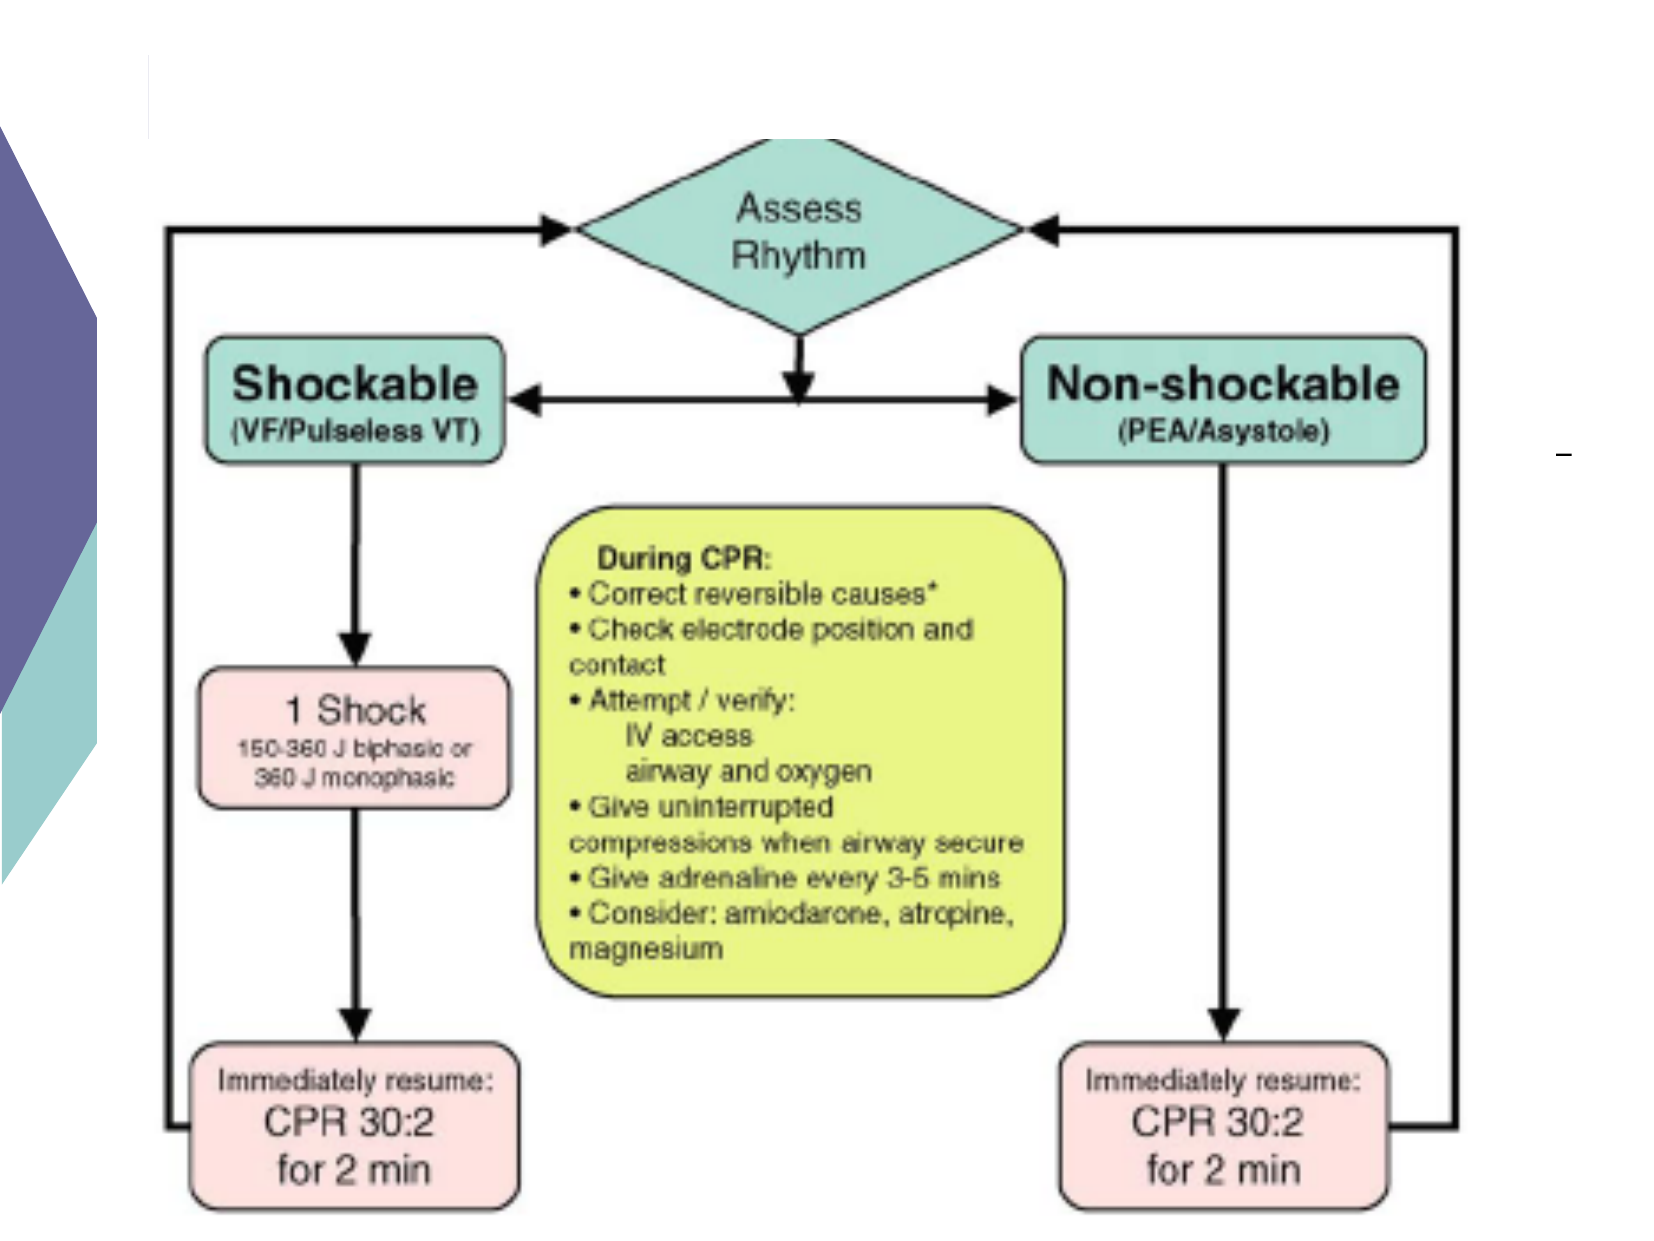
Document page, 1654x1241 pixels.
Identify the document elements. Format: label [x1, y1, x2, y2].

picture [97, 139, 1556, 1241]
